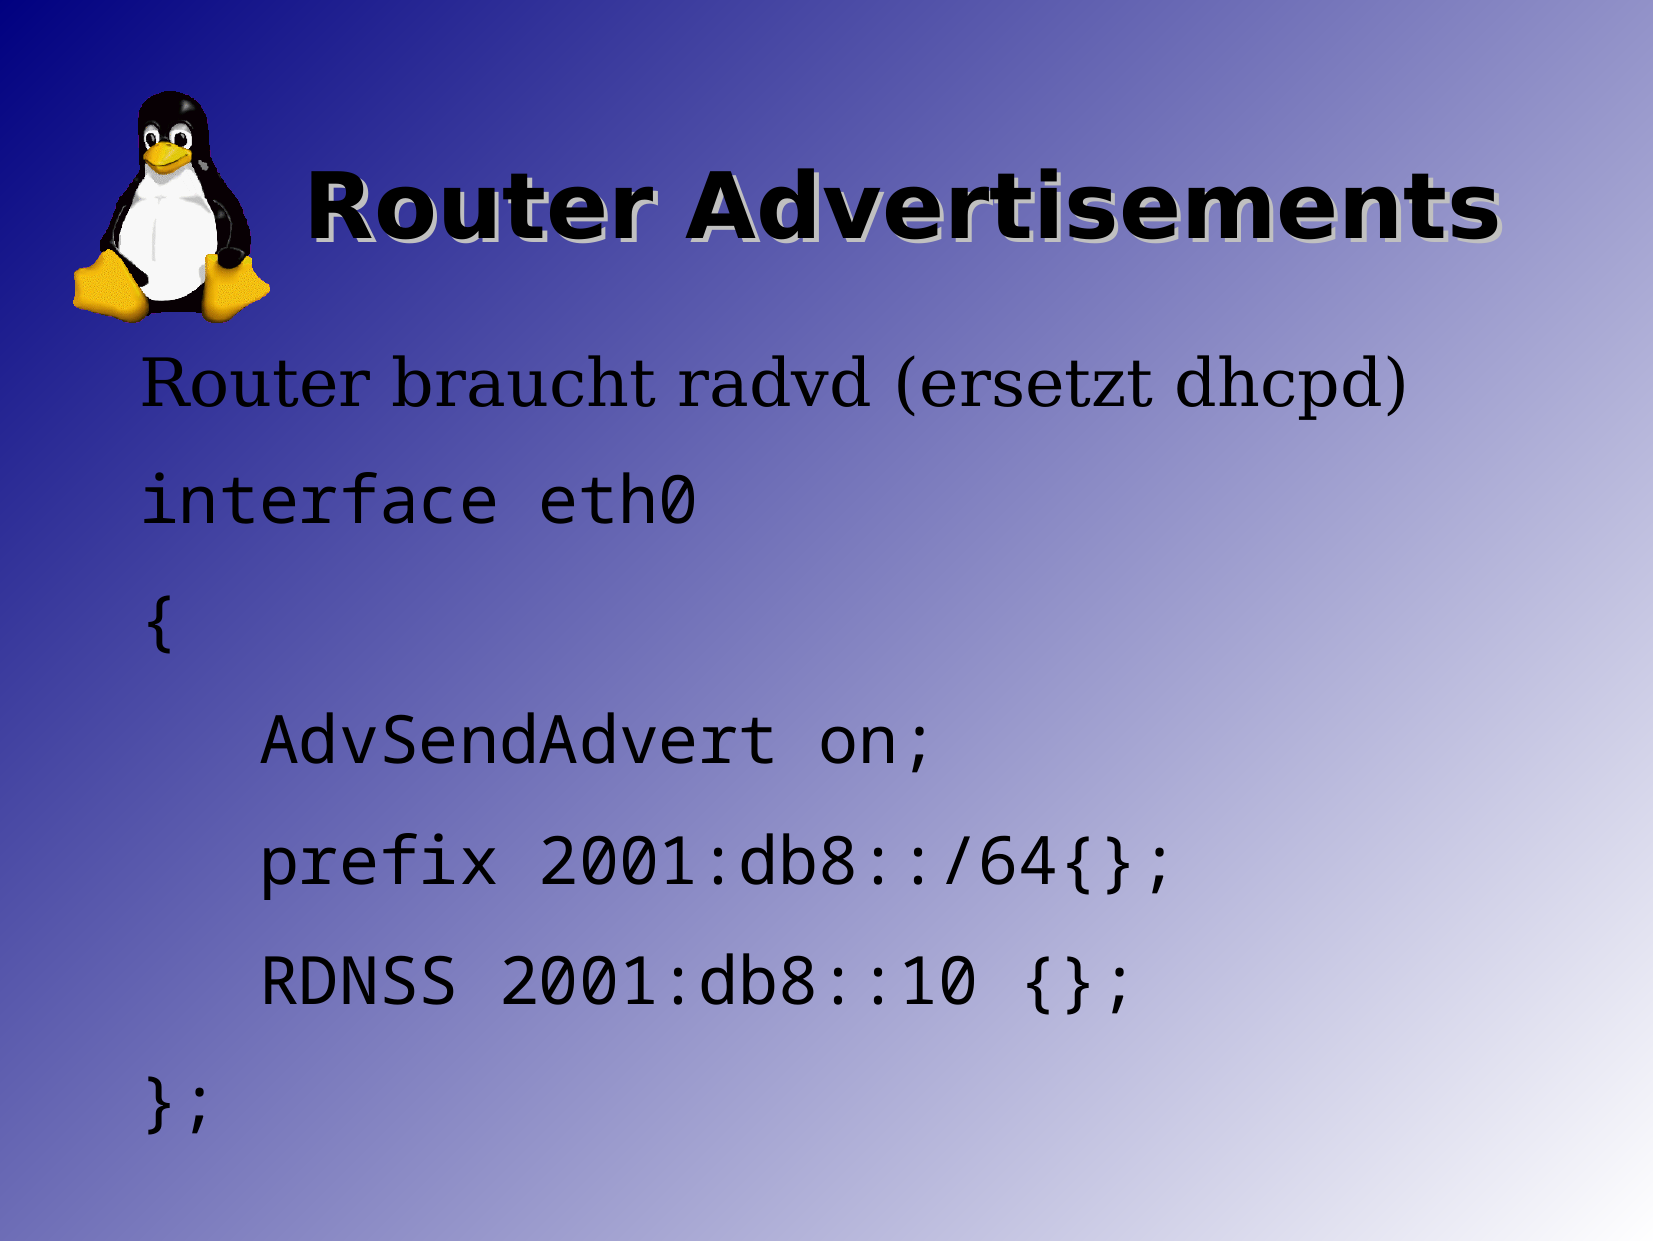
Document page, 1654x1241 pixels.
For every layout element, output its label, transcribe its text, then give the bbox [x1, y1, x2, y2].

title Router Advertisements [274, 102, 1533, 311]
picture [73, 91, 270, 323]
list Router braucht radvd (ersetzt dhcpd) interface eth0 { AdvSendAdvert on; prefix 2001:db8::/64{}; RDNSS 2001:db8::10 {}; }; [121, 344, 1533, 1127]
